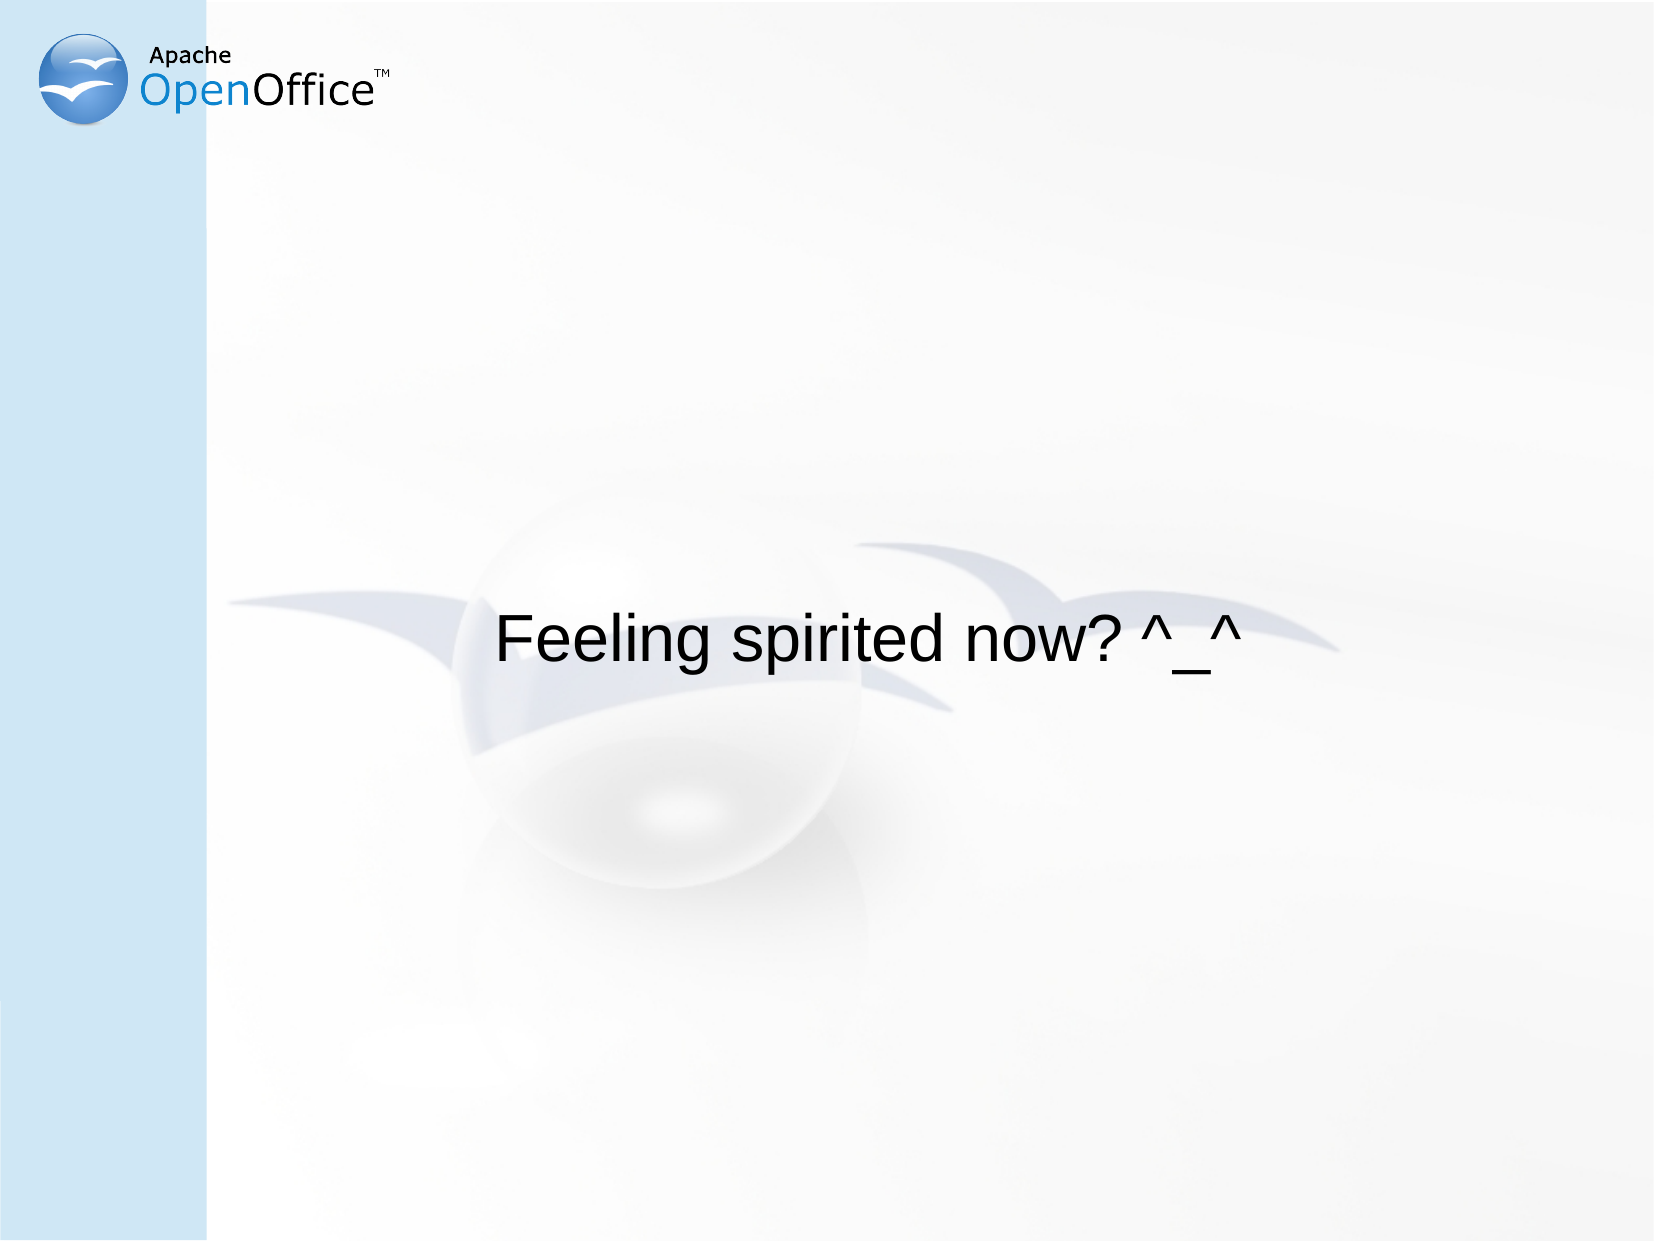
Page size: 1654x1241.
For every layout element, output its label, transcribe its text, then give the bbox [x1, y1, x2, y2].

subtitle Feeling spirited now? ^_^ [165, 108, 1571, 1168]
picture [35, 2, 1654, 1241]
